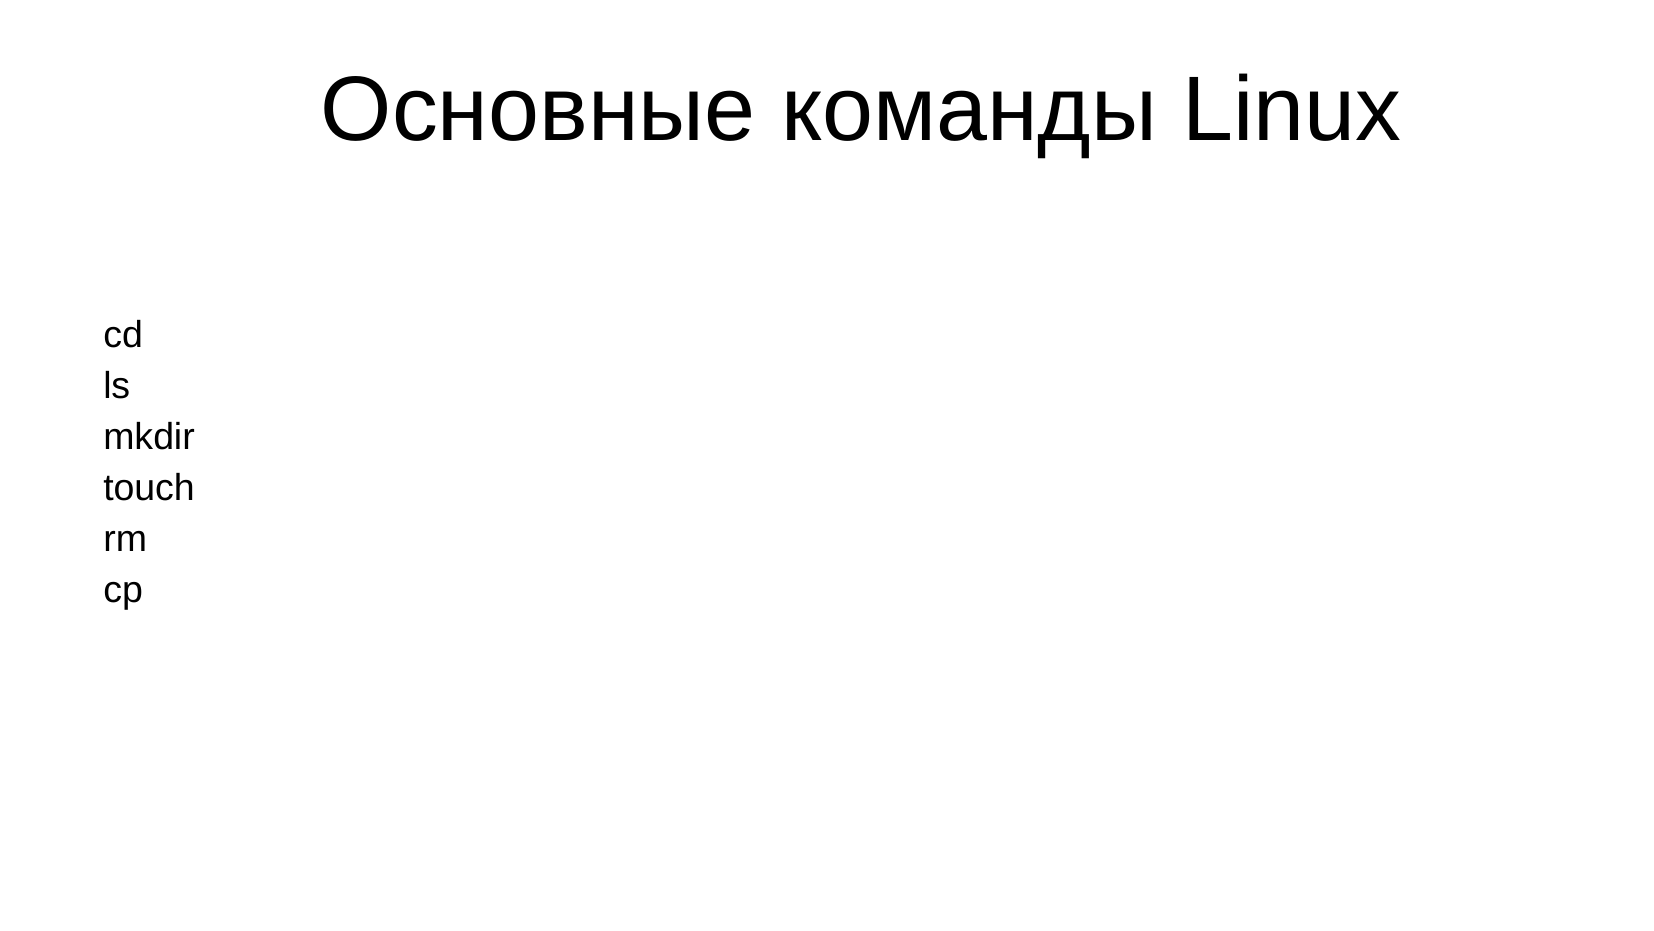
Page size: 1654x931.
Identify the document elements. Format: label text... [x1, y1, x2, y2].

title Основные команды Linux [118, 1, 1607, 207]
text_box cd ls mkdir touch rm cp [88, 277, 1536, 621]
